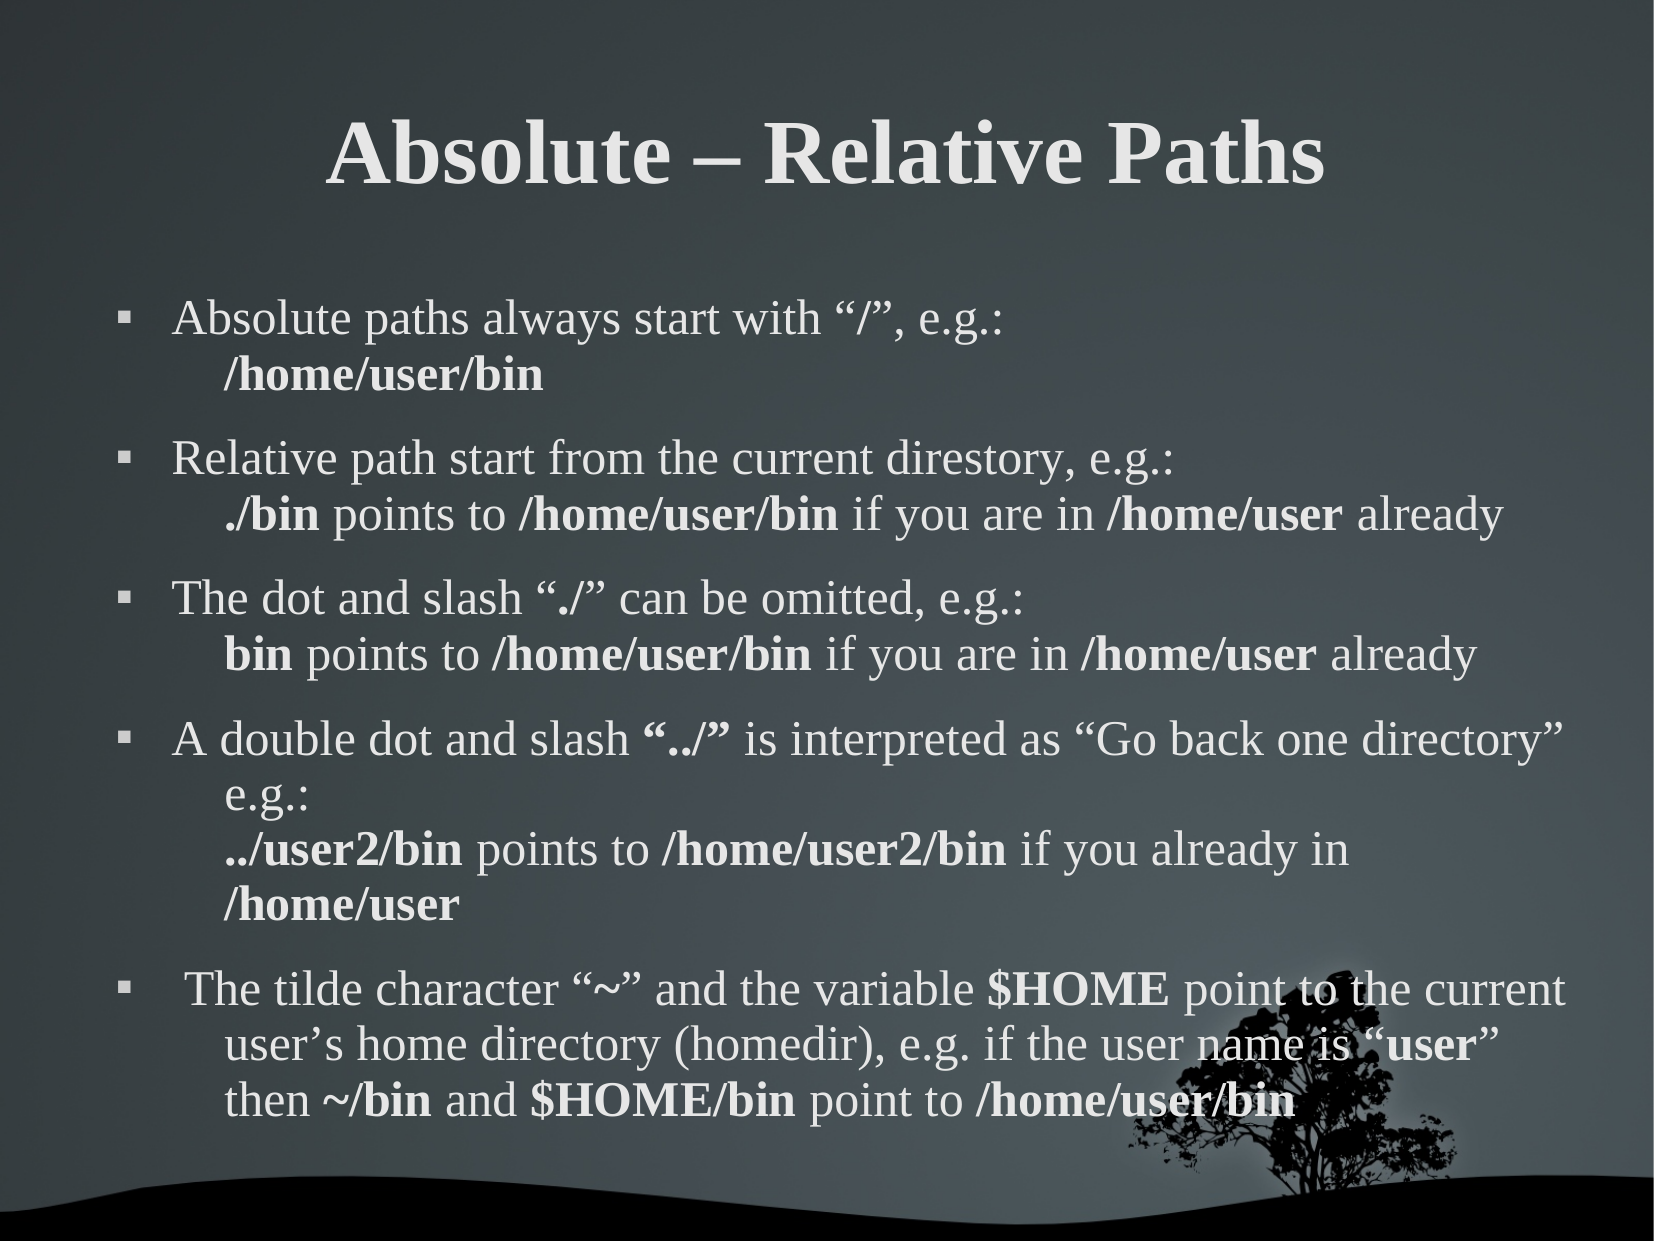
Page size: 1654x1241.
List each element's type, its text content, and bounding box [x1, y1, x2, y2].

picture [0, 0, 1654, 1241]
list Absolute paths always start with “/”, e.g.: /home/user/bin Relative path start from the current direstory, e.g.: ./bin points to /home/user/bin if you are in /home/user already The dot and slash “./” can be omitted, e.g.: bin points to /home/user/bin if you are in /home/user already A double dot and slash “../” is interpreted as “Go back one directory” e.g.: ../user2/bin points to /home/user2/bin if you already in /home/user The tilde character “~” and the variable $HOME point to the current user’s home directory (homedir), e.g. if the user name is “user” then ~/bin and $HOME/bin point to /home/user/bin [82, 290, 1571, 1190]
title Absolute – Relative Paths [82, 19, 1571, 287]
